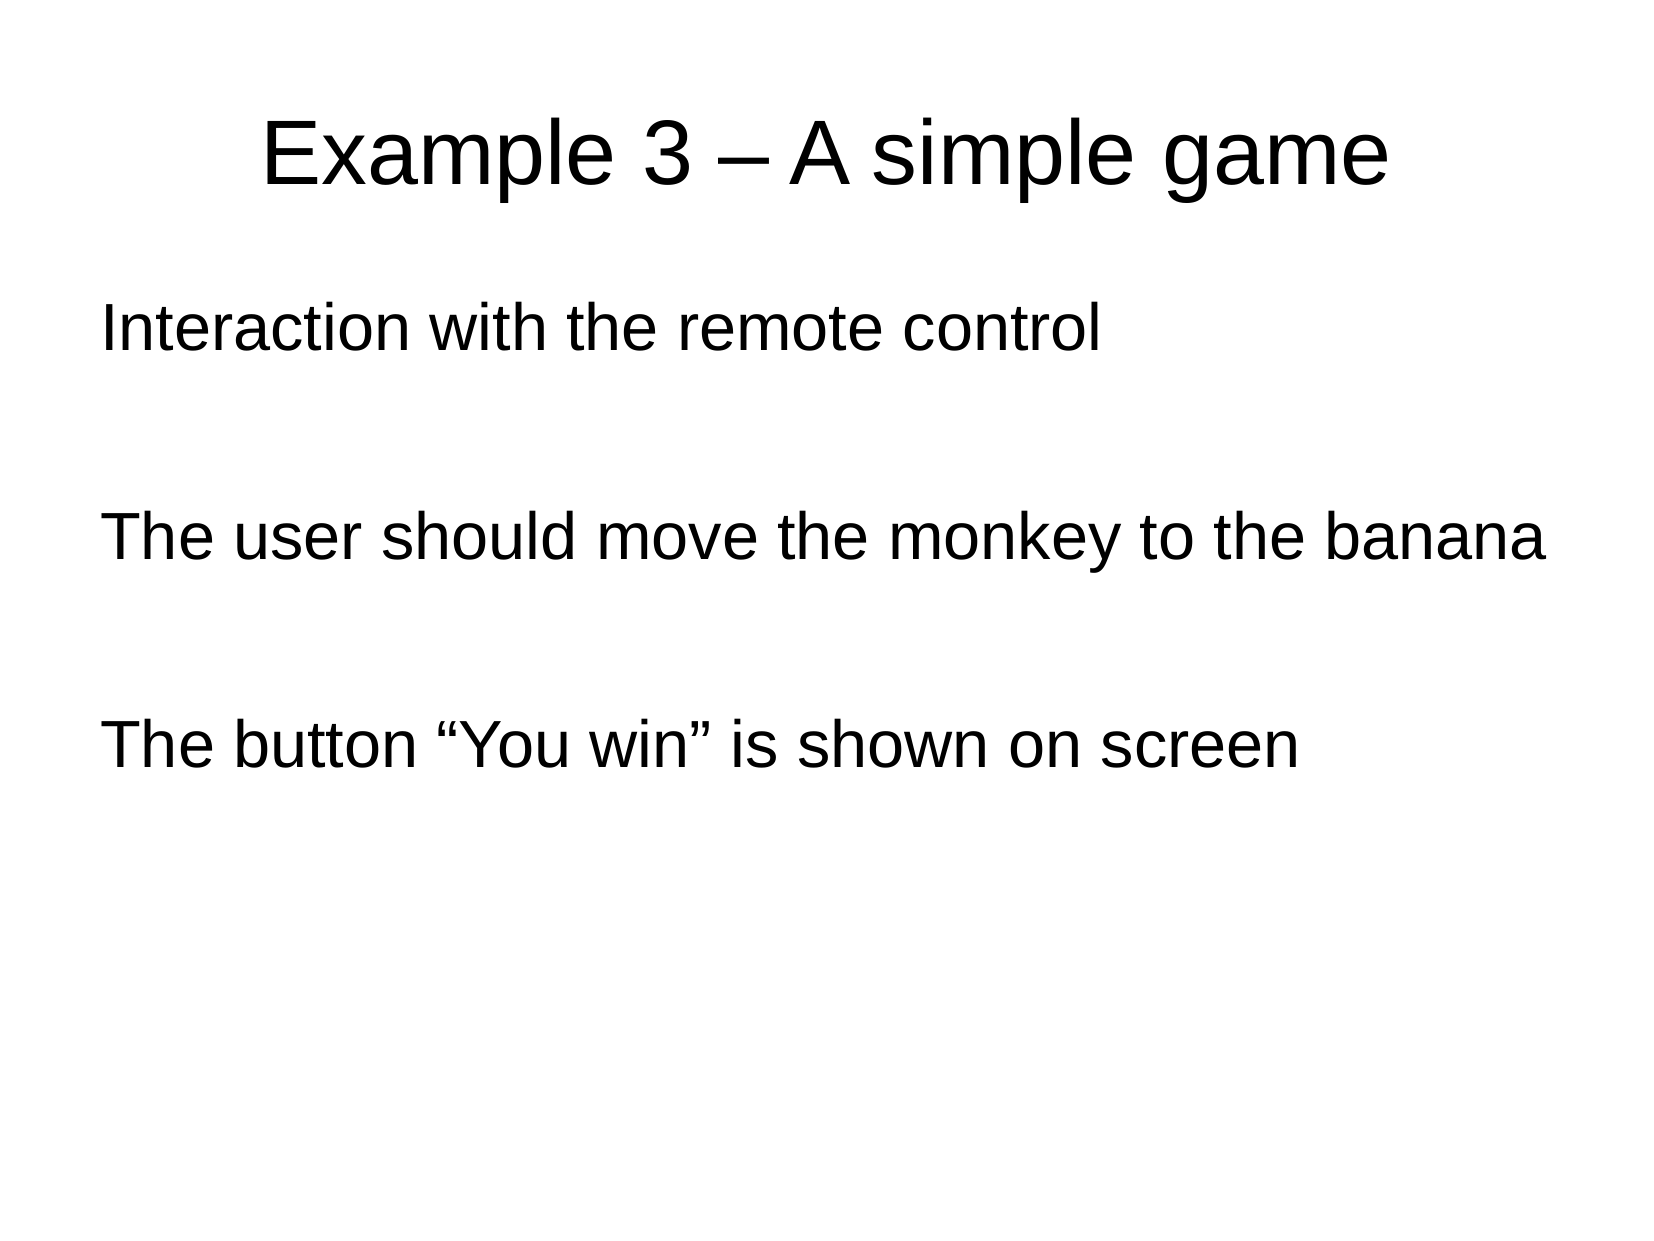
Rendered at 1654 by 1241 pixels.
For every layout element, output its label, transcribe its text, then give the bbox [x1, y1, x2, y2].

title Example 3 – A simple game [82, 49, 1571, 257]
list Interaction with the remote control The user should move the monkey to the banana The button “You win” is shown on screen [82, 290, 1571, 1094]
